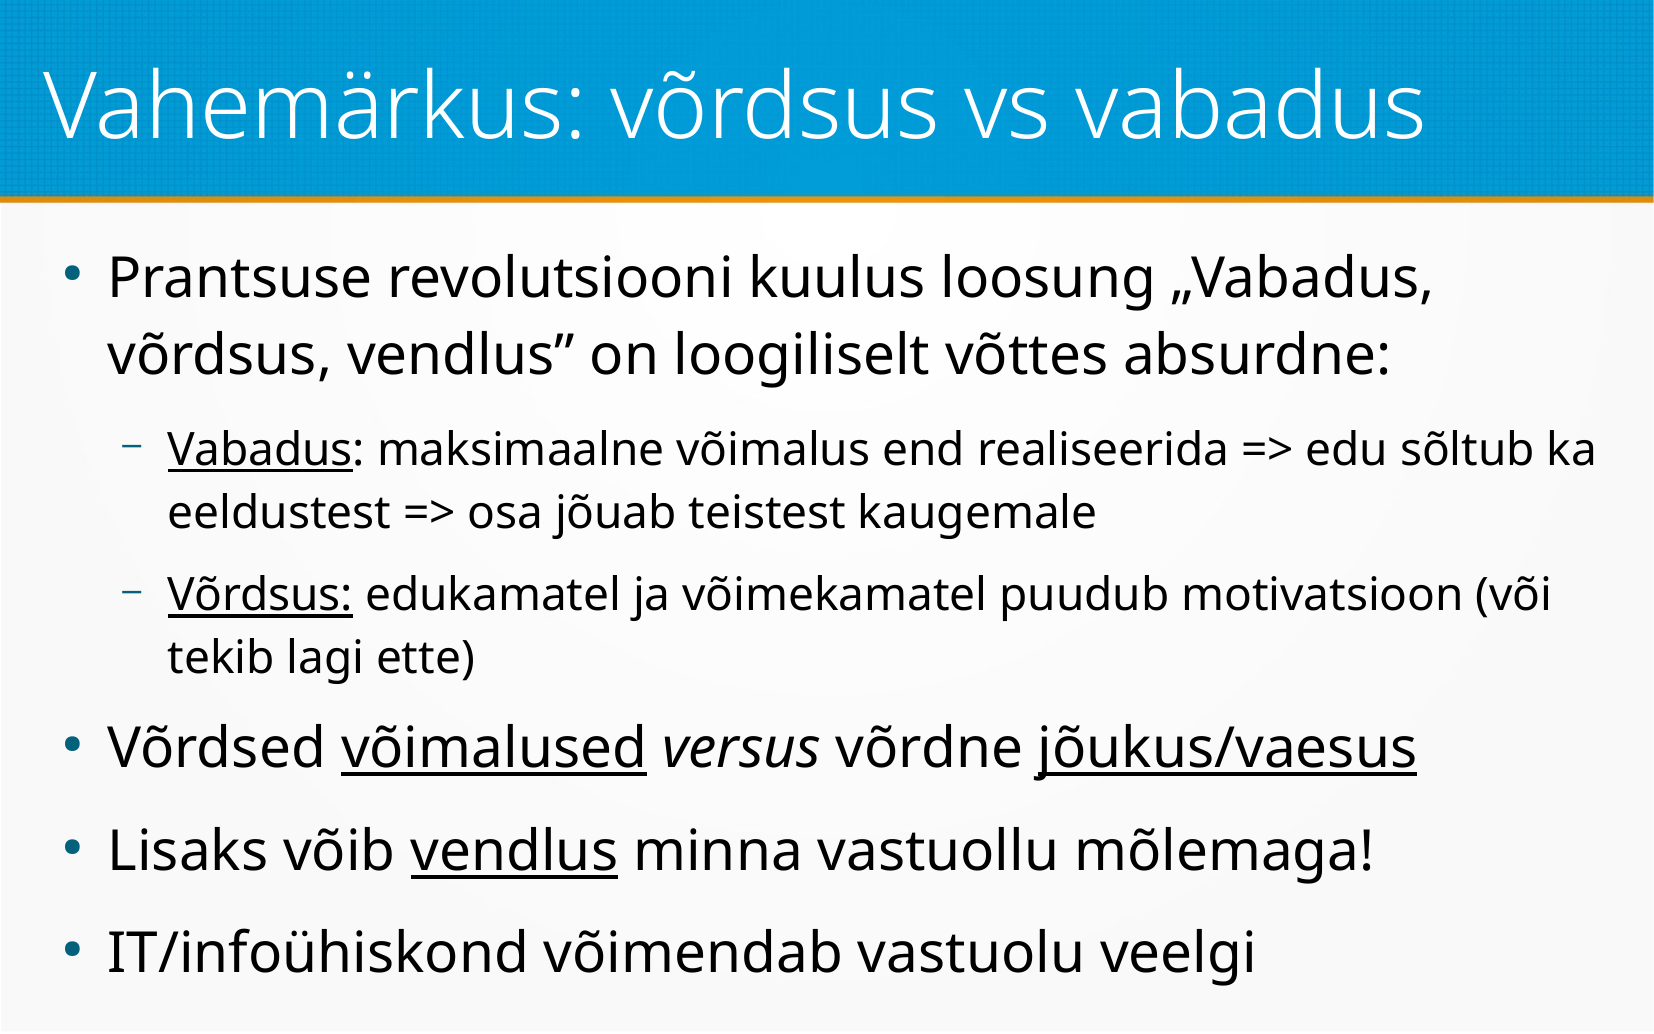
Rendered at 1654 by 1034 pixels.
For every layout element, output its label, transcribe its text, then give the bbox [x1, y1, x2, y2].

title Vahemärkus: võrdsus vs vabadus [43, 0, 1619, 166]
picture [0, 195, 1654, 1034]
list Prantsuse revolutsiooni kuulus loosung „Vabadus, võrdsus, vendlus” on loogiliselt võttes absurdne: Vabadus: maksimaalne võimalus end realiseerida => edu sõltub ka eeldustest => osa jõuab teistest kaugemale Võrdsus: edukamatel ja võimekamatel puudub motivatsioon (või tekib lagi ette) Võrdsed võimalused versus võrdne jõukus/vaesus Lisaks võib vendlus minna vastuollu mõlemaga! IT/infoühiskond võimendab vastuolu veelgi [47, 236, 1607, 1002]
